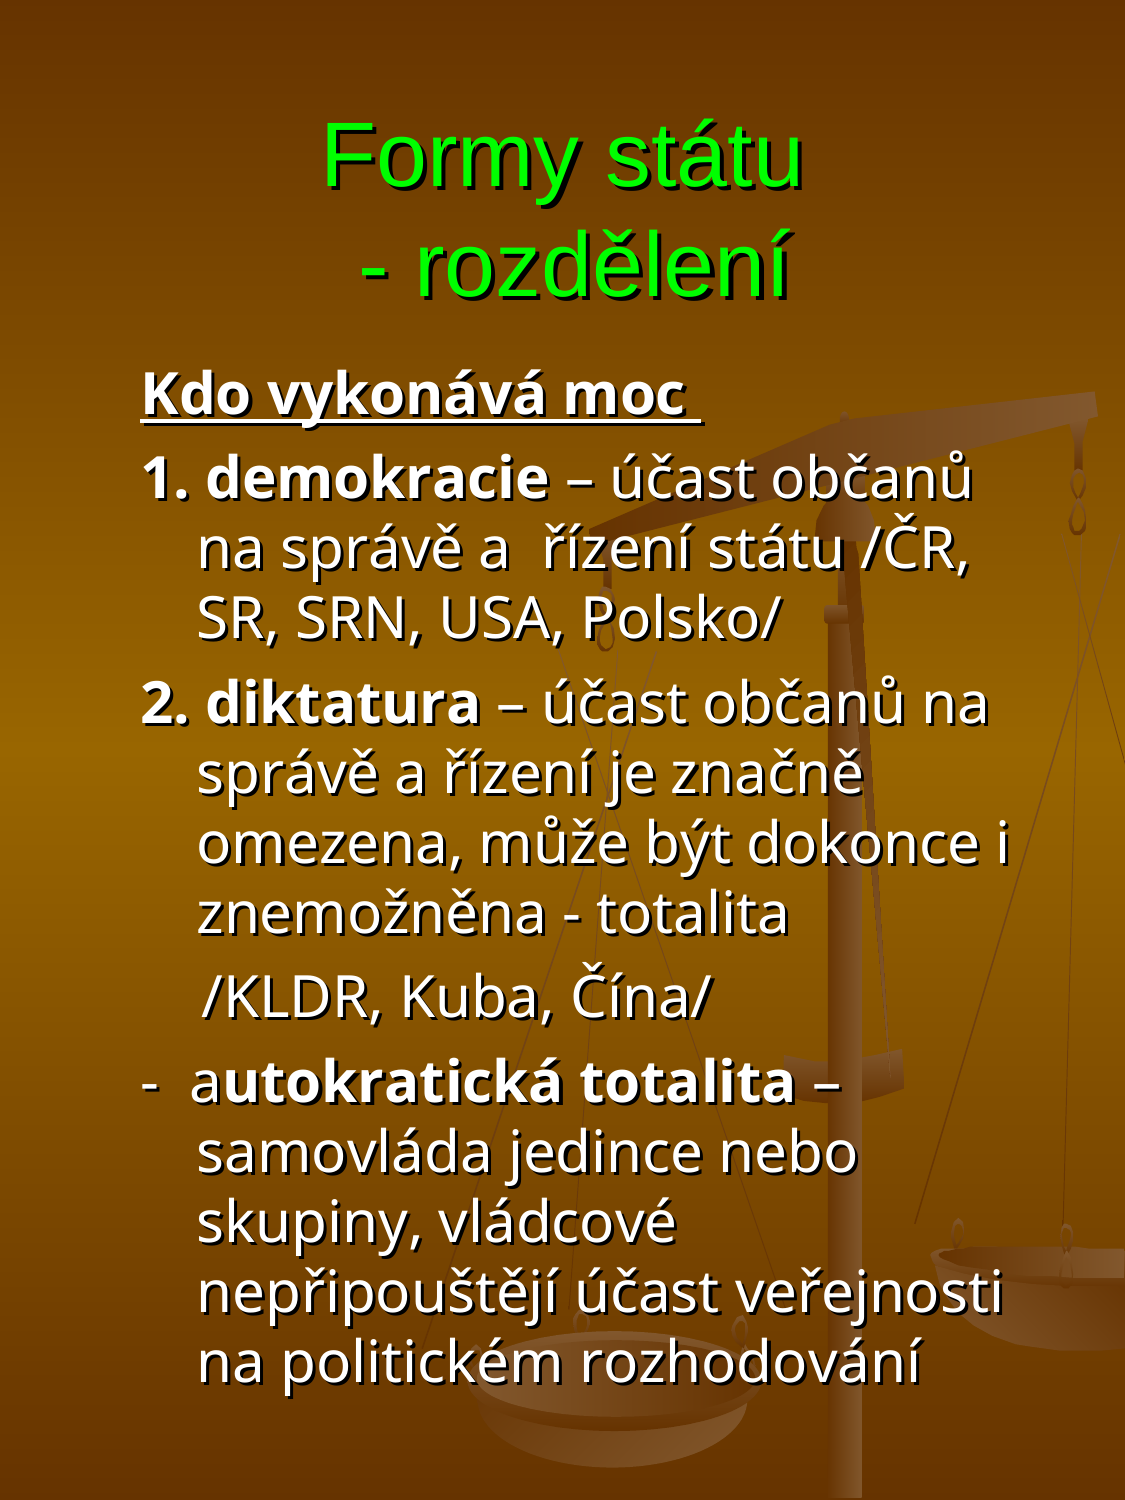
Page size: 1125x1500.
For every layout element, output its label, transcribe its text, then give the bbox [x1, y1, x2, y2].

list Kdo vykonává moc 1. demokracie – účast občanů na správě a řízení státu /ČR, SR, SRN, USA, Polsko/ 2. diktatura – účast občanů na správě a řízení je značně omezena, může být dokonce i znemožněna - totalita /KLDR, Kuba, Čína/ - autokratická totalita – samovláda jedince nebo skupiny, vládcové nepřipouštějí účast veřejnosti na politickém rozhodování [125, 348, 1035, 1500]
title Formy státu - rozdělení [56, 60, 1069, 349]
